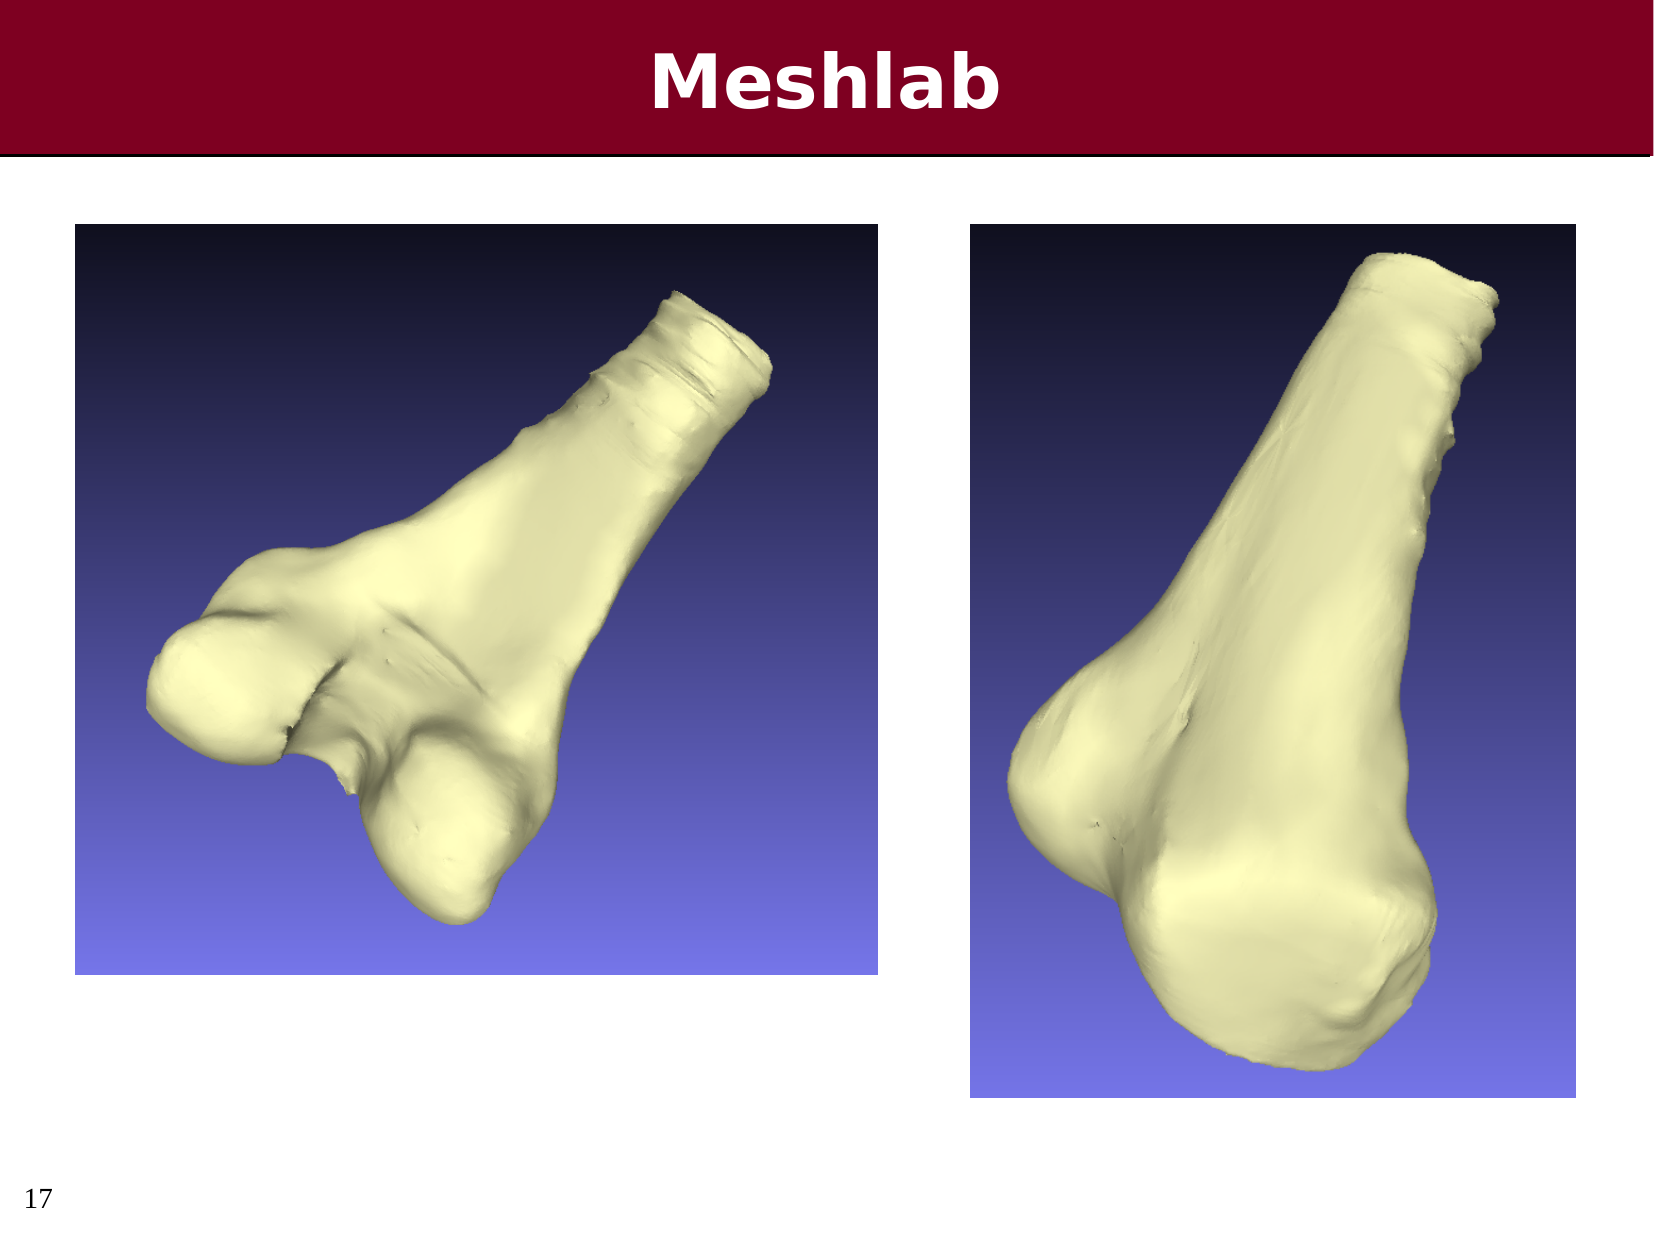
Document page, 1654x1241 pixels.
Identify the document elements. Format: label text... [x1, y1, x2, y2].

text_box [0, 0, 1654, 156]
picture [75, 224, 878, 976]
text_box Meshlab [0, 31, 1651, 134]
picture [970, 224, 1576, 1098]
